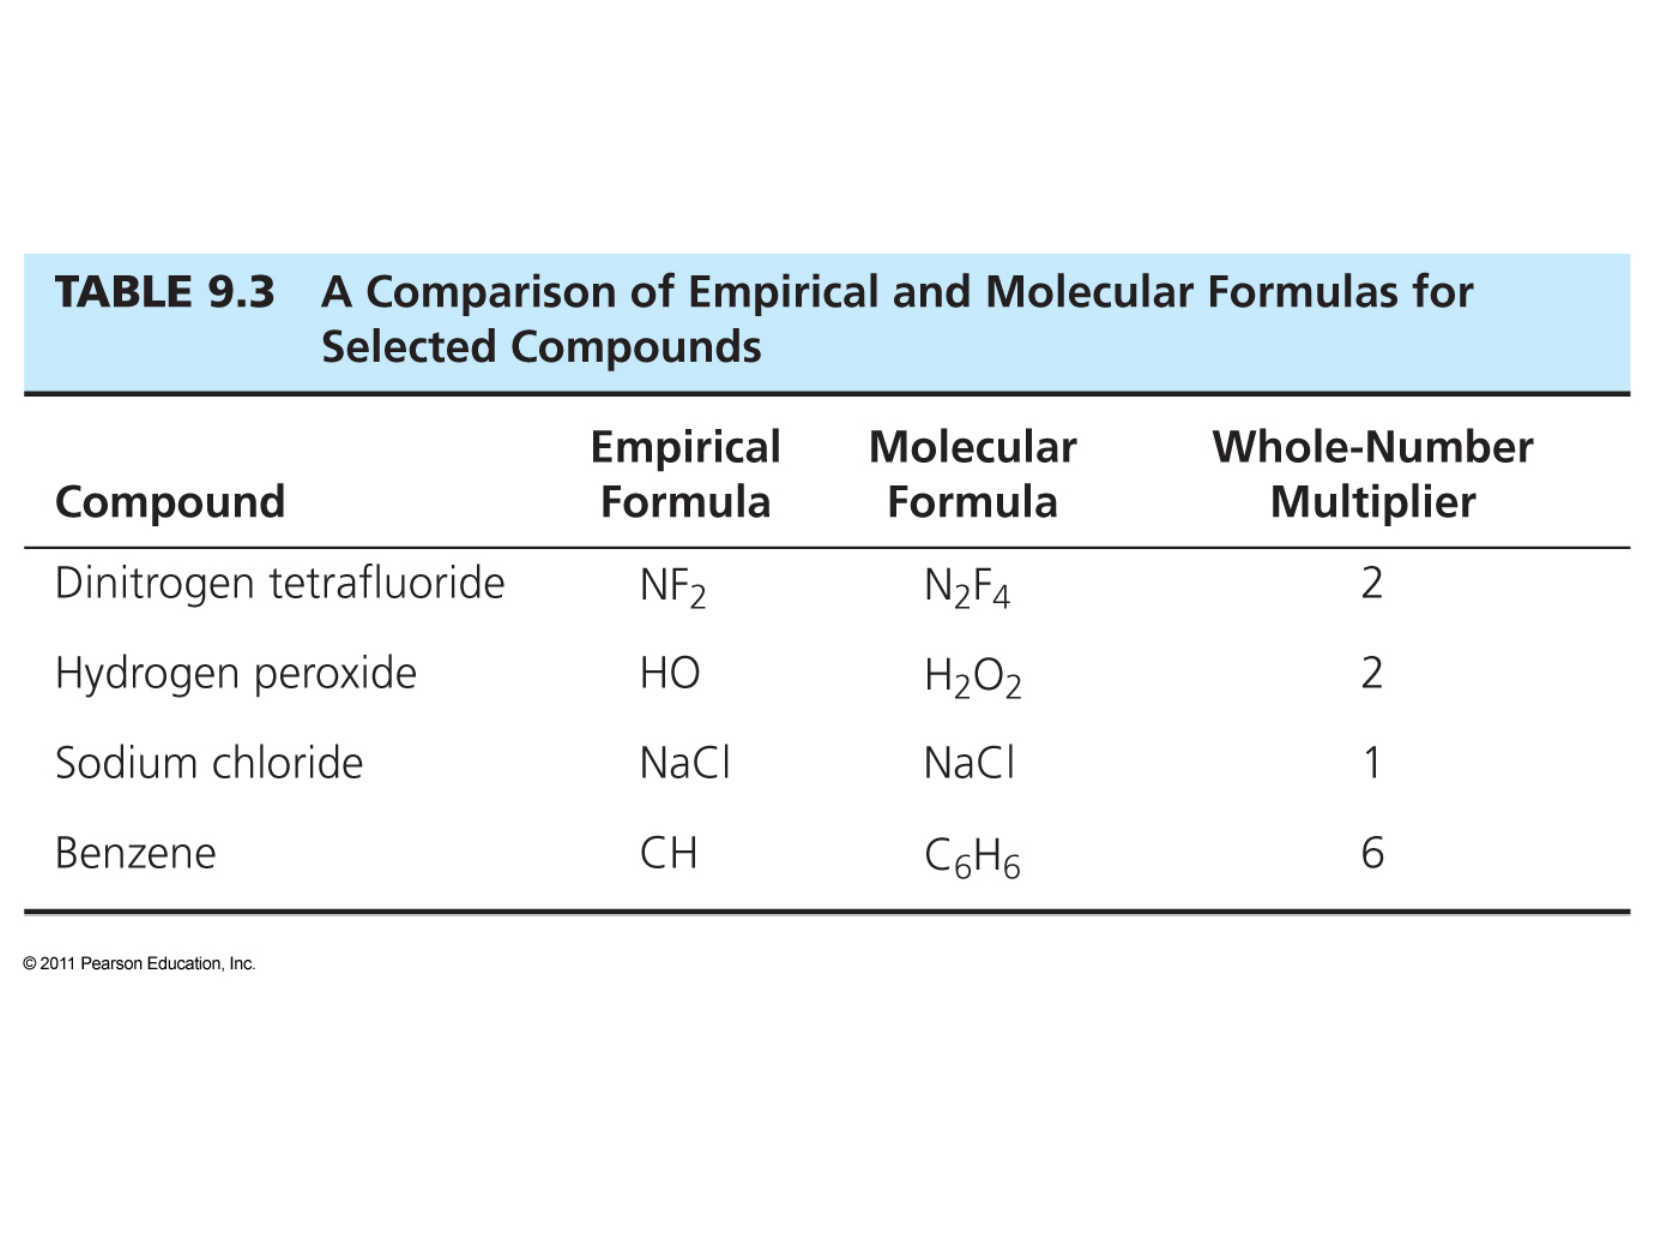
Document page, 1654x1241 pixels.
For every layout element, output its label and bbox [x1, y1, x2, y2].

picture [0, 231, 1654, 1009]
